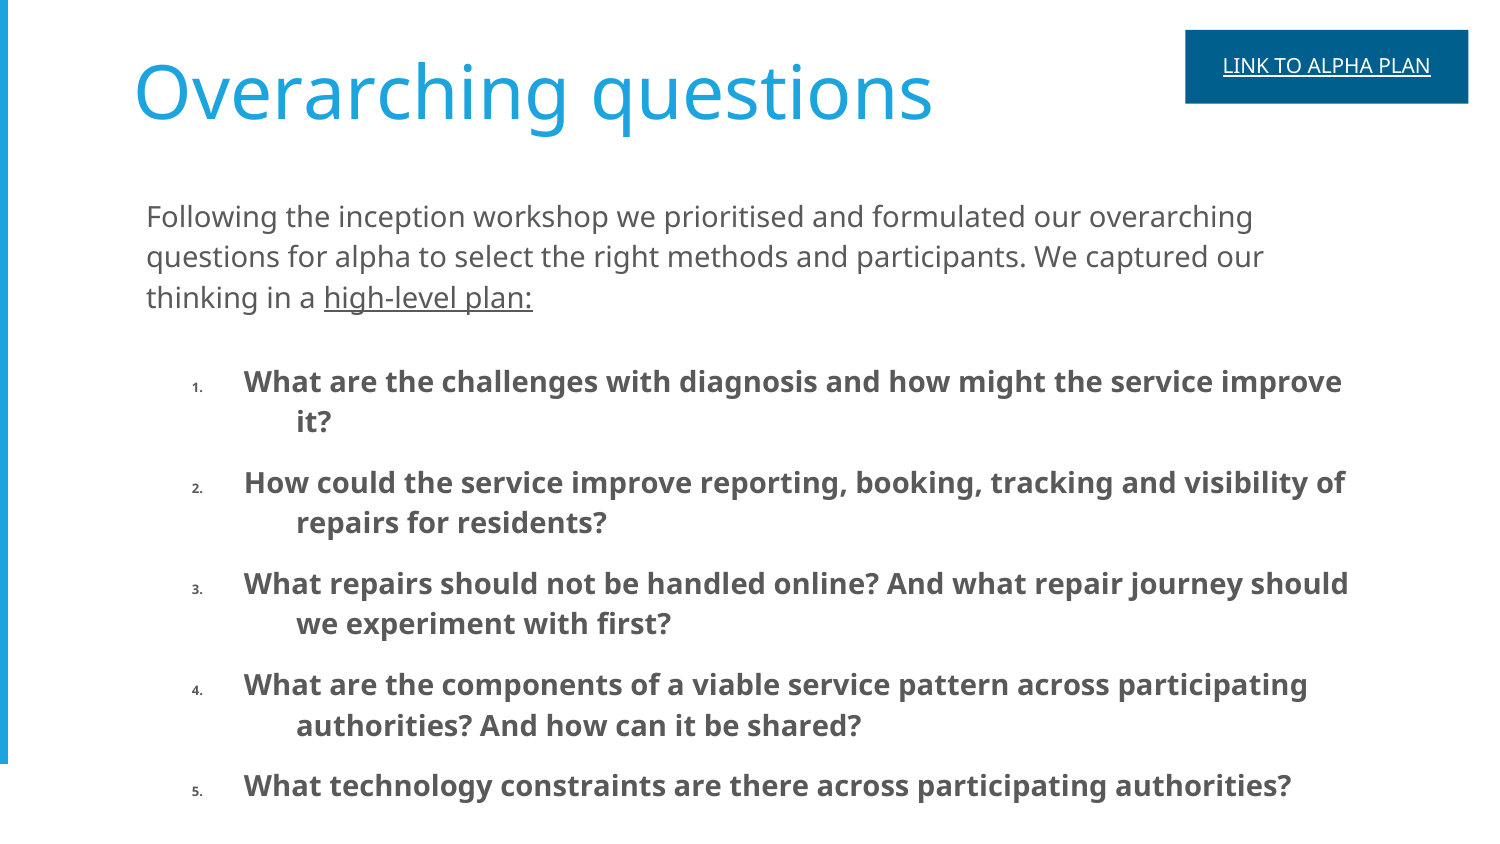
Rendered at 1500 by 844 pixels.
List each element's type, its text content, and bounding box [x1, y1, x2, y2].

text_box LINK TO ALPHA PLAN [1185, 29, 1469, 104]
text_box Overarching questions [118, 29, 1328, 127]
title Following the inception workshop we prioritised and formulated our overarching questions for alpha to select the right methods and participants. We captured our thinking in a high-level plan: What are the challenges with diagnosis and how might the service improve it? How could the service improve reporting, booking, tracking and visibility of repairs for residents? What repairs should not be handled online? And what repair journey should we experiment with first? What are the components of a viable service pattern across participating authorities? And how can it be shared? What technology constraints are there across participating authorities? [130, 177, 1384, 666]
